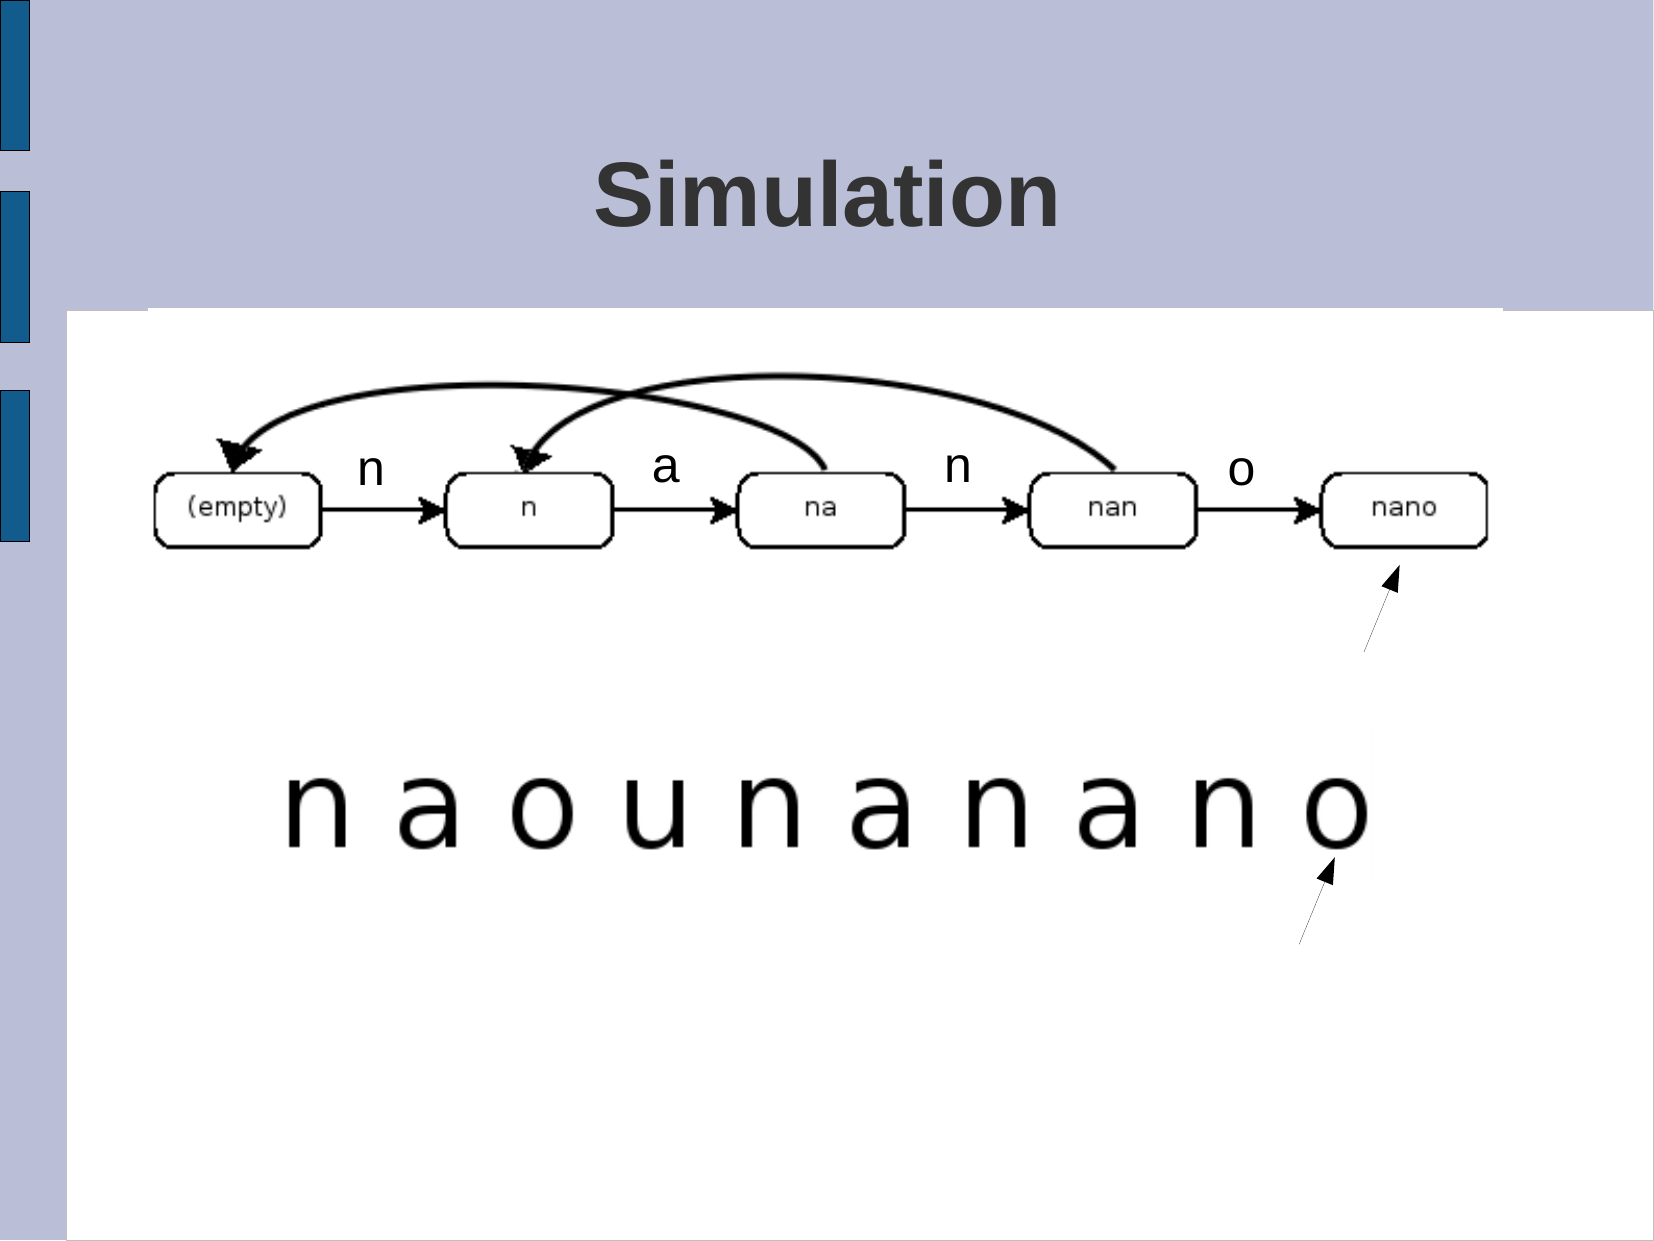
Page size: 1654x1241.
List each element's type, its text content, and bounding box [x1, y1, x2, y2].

text_box a [651, 437, 680, 494]
text_box n [944, 437, 973, 494]
text_box o [1227, 439, 1256, 496]
text_box n [357, 439, 385, 496]
title Simulation [121, 91, 1534, 299]
picture [148, 308, 1503, 934]
